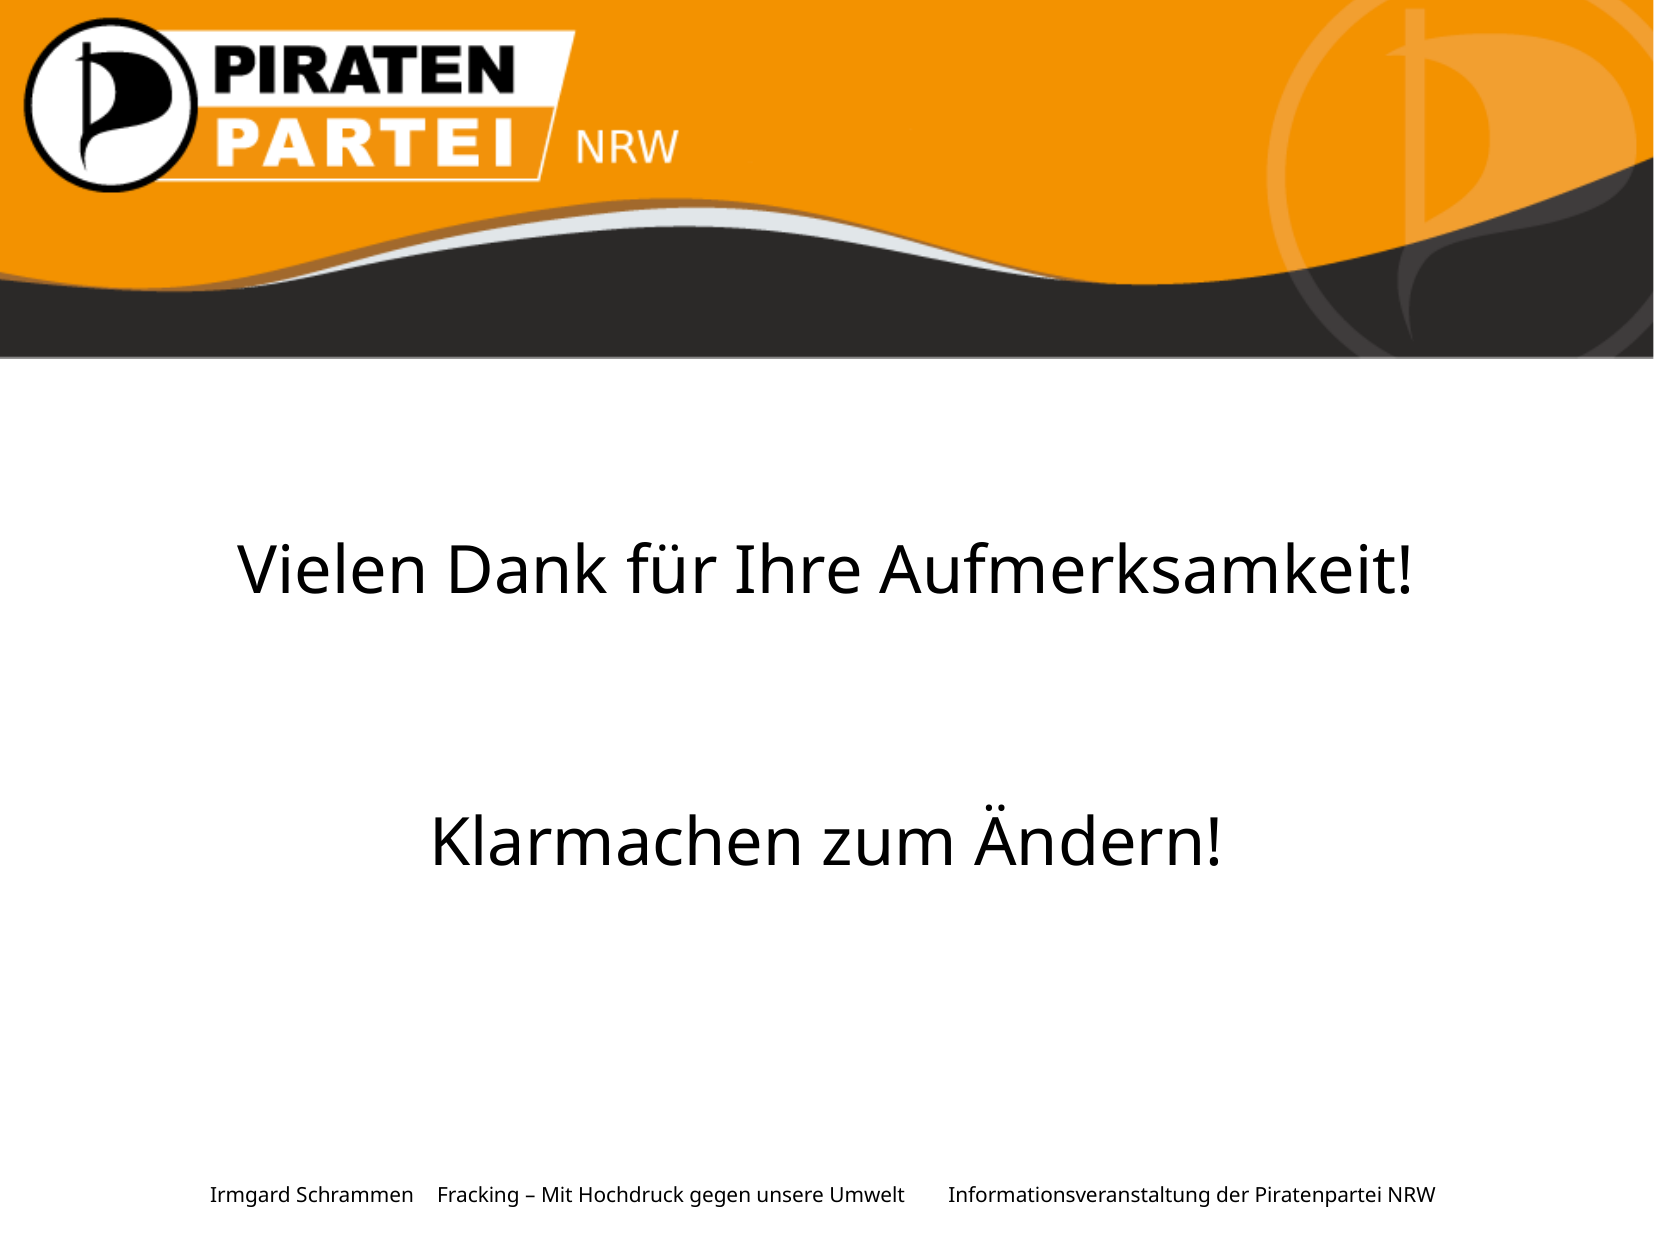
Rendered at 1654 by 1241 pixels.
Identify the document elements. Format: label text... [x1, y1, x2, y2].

text_box Irmgard Schrammen Fracking – Mit Hochdruck gegen unsere Umwelt Informationsveranstaltung der Piratenpartei NRW [29, 1172, 1617, 1224]
subtitle Vielen Dank für Ihre Aufmerksamkeit! Klarmachen zum Ändern! [82, 359, 1571, 1117]
picture [0, 0, 1654, 359]
